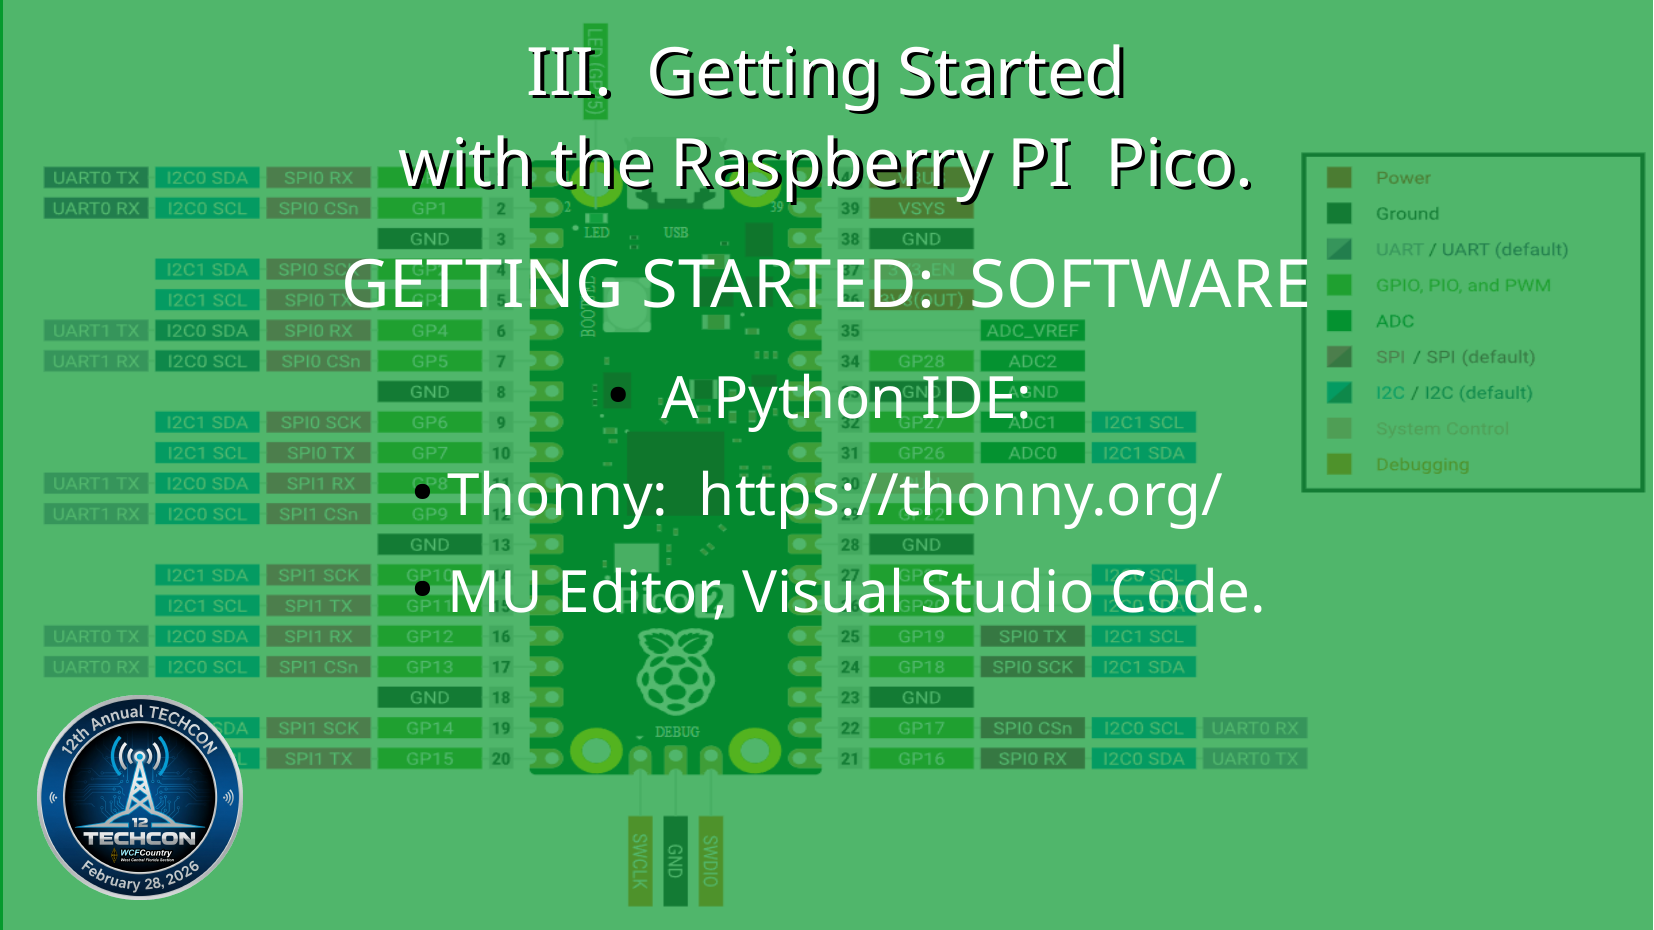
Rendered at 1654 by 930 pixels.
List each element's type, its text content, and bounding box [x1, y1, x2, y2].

list GETTING STARTED: SOFTWARE A Python IDE: Thonny: https://thonny.org/ MU Editor, Visual Studio Code. [82, 217, 1571, 757]
picture [37, 695, 243, 900]
title III. Getting Started with the Raspberry PI Pico. [82, 37, 1571, 193]
